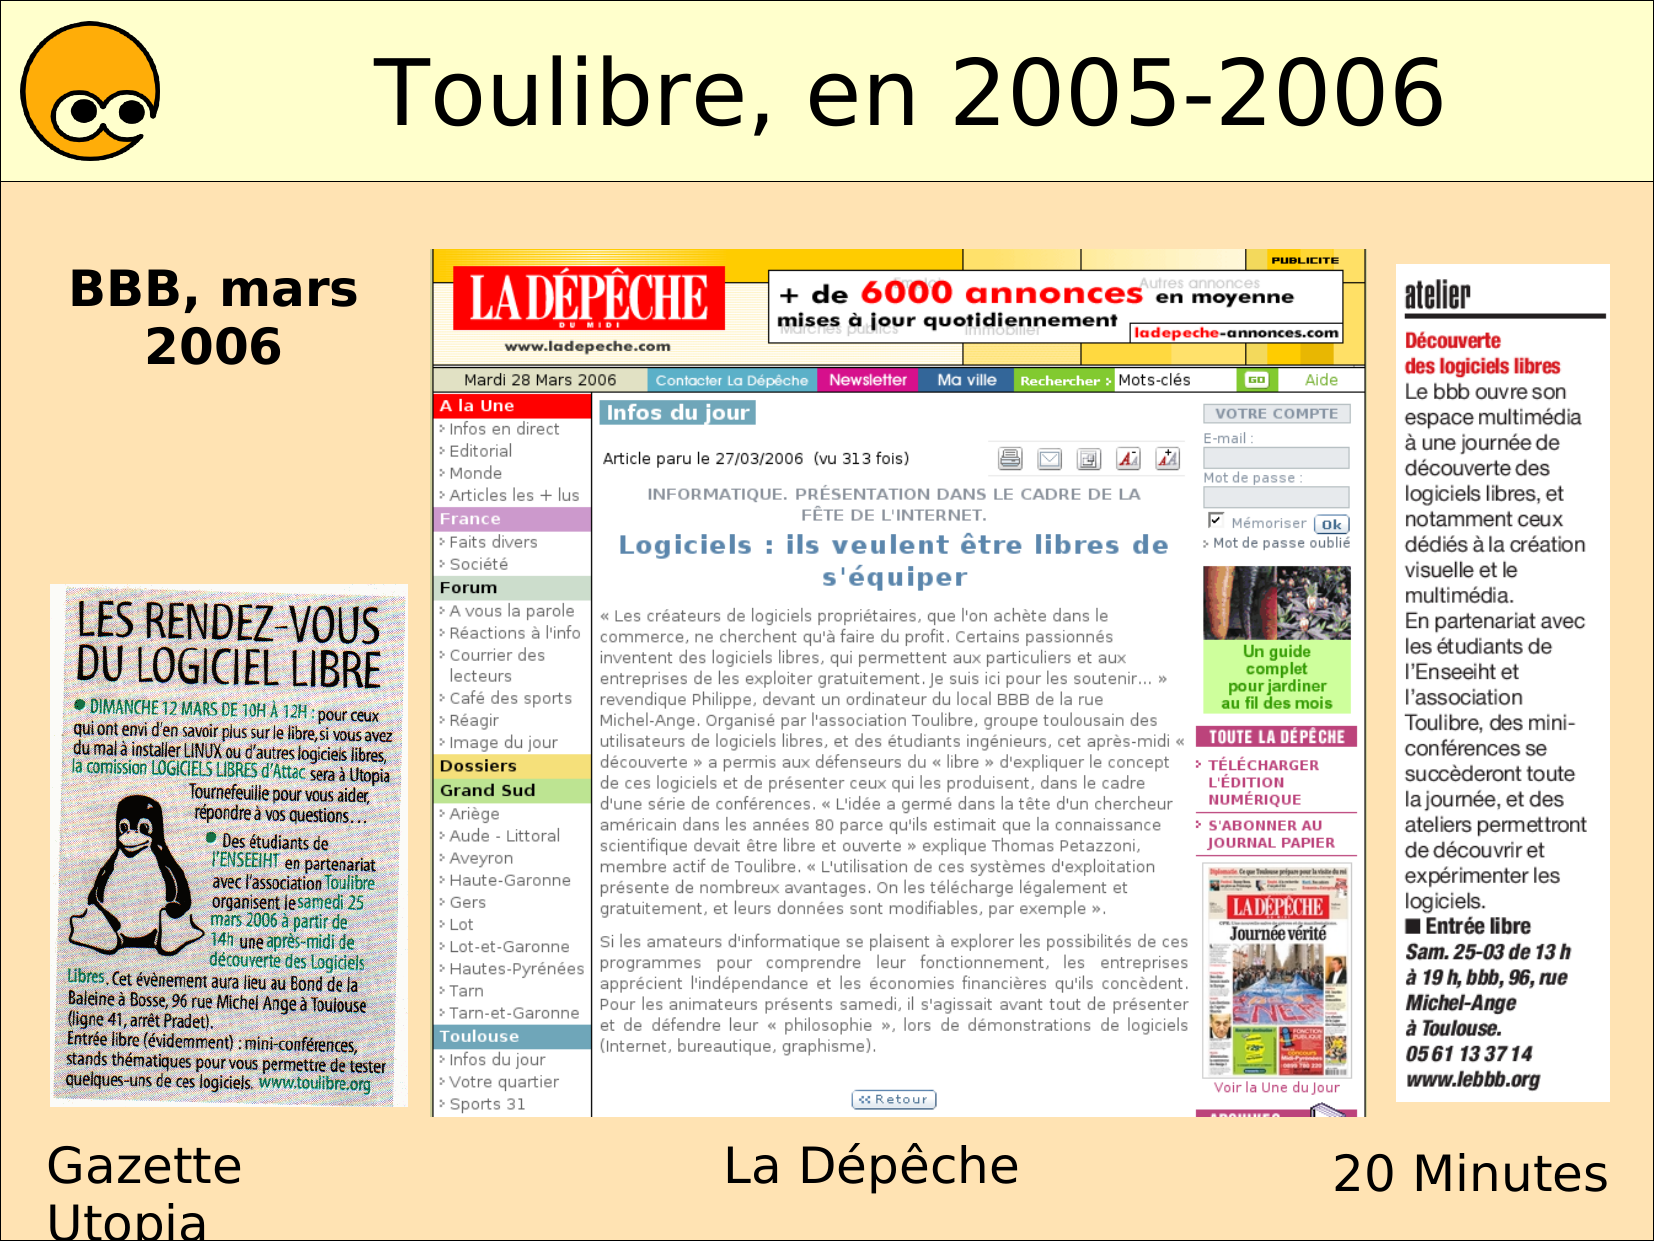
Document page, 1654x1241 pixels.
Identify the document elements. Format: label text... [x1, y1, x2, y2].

text_box BBB, mars 2006 [39, 252, 389, 384]
text_box 20 Minutes [1318, 1137, 1627, 1211]
picture [20, 21, 160, 161]
text_box Gazette Utopia [32, 1129, 433, 1203]
picture [1396, 264, 1610, 1102]
text_box La Dépêche [709, 1129, 1058, 1203]
title Toulibre, en 2005-2006 [203, 39, 1620, 147]
picture [430, 249, 1367, 1117]
picture [50, 584, 408, 1107]
